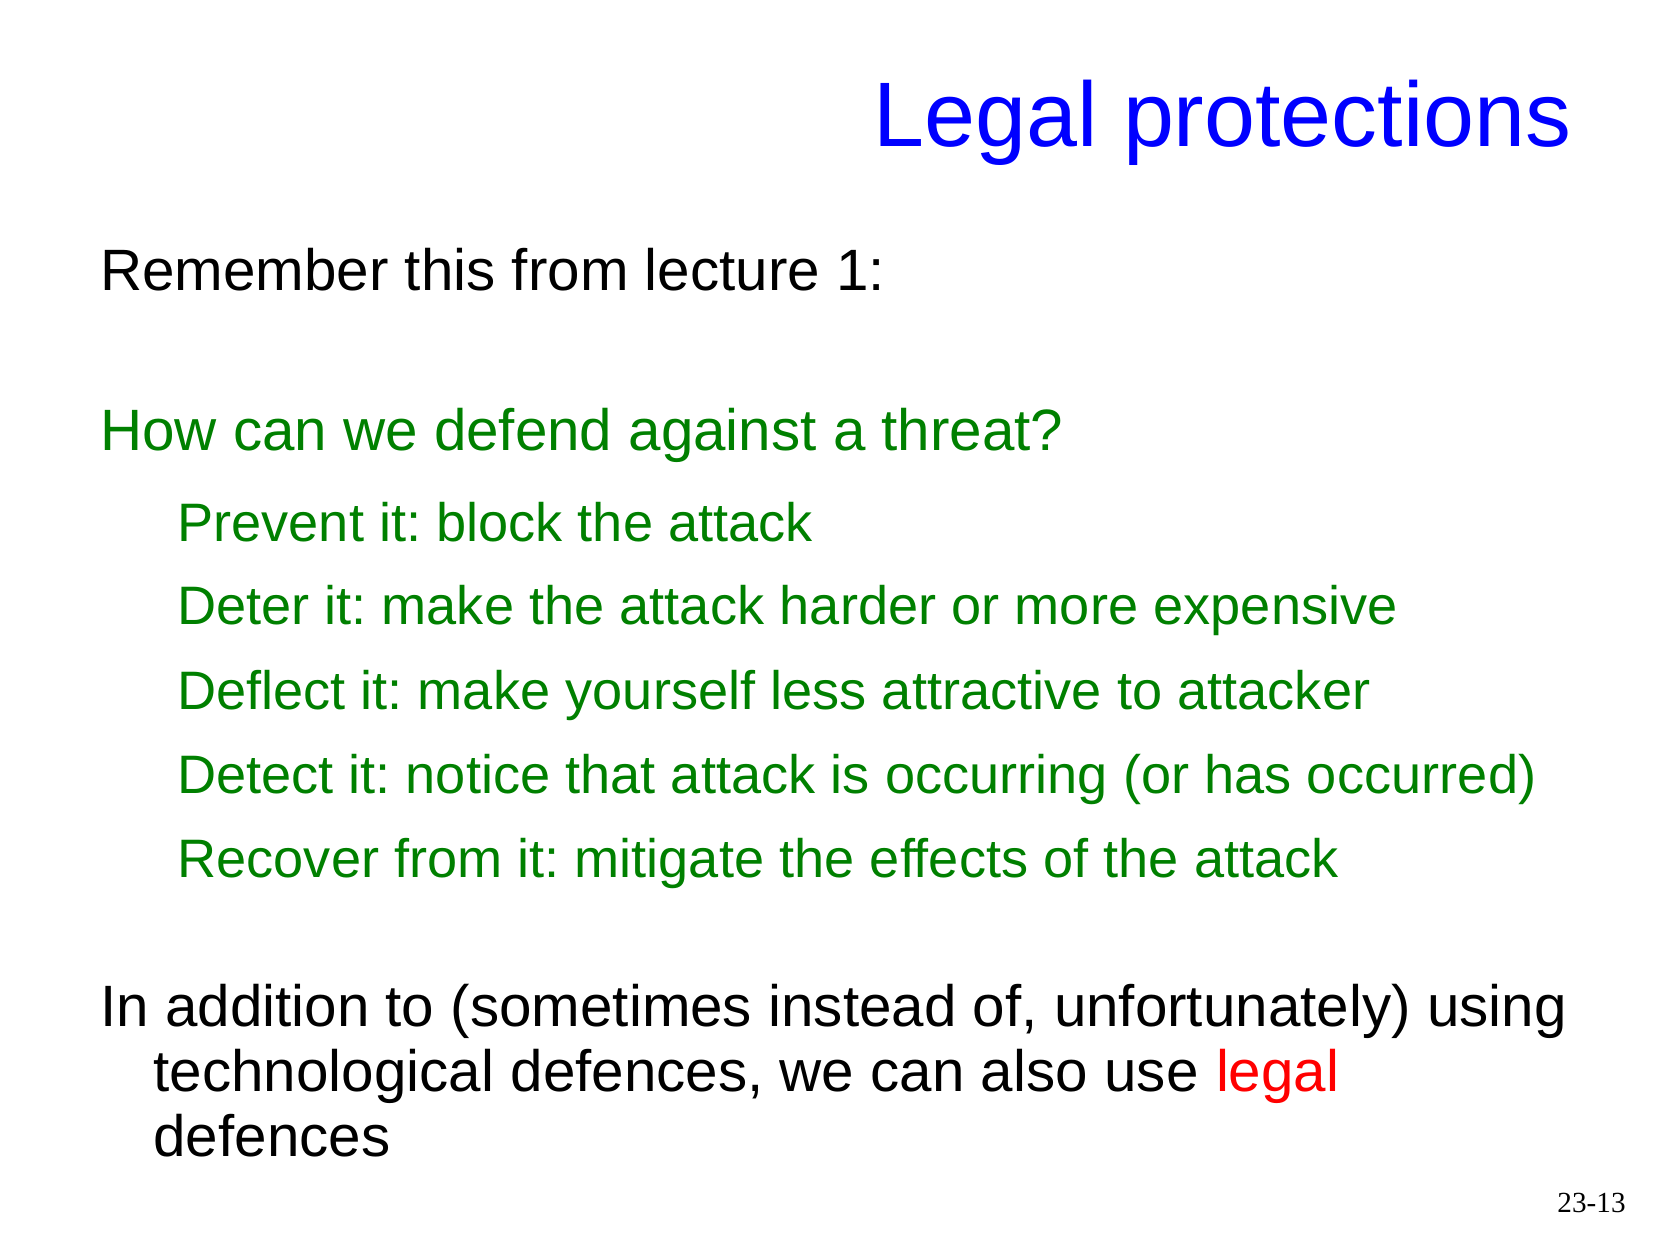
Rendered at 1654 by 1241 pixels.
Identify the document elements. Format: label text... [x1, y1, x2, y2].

list Remember this from lecture 1: How can we defend against a threat? Prevent it: block the attack Deter it: make the attack harder or more expensive Deflect it: make yourself less attractive to attacker Detect it: notice that attack is occurring (or has occurred) Recover from it: mitigate the effects of the attack In addition to (sometimes instead of, unfortunately) using technological defences, we can also use legal defences [82, 237, 1571, 1171]
title Legal protections [84, 11, 1573, 219]
